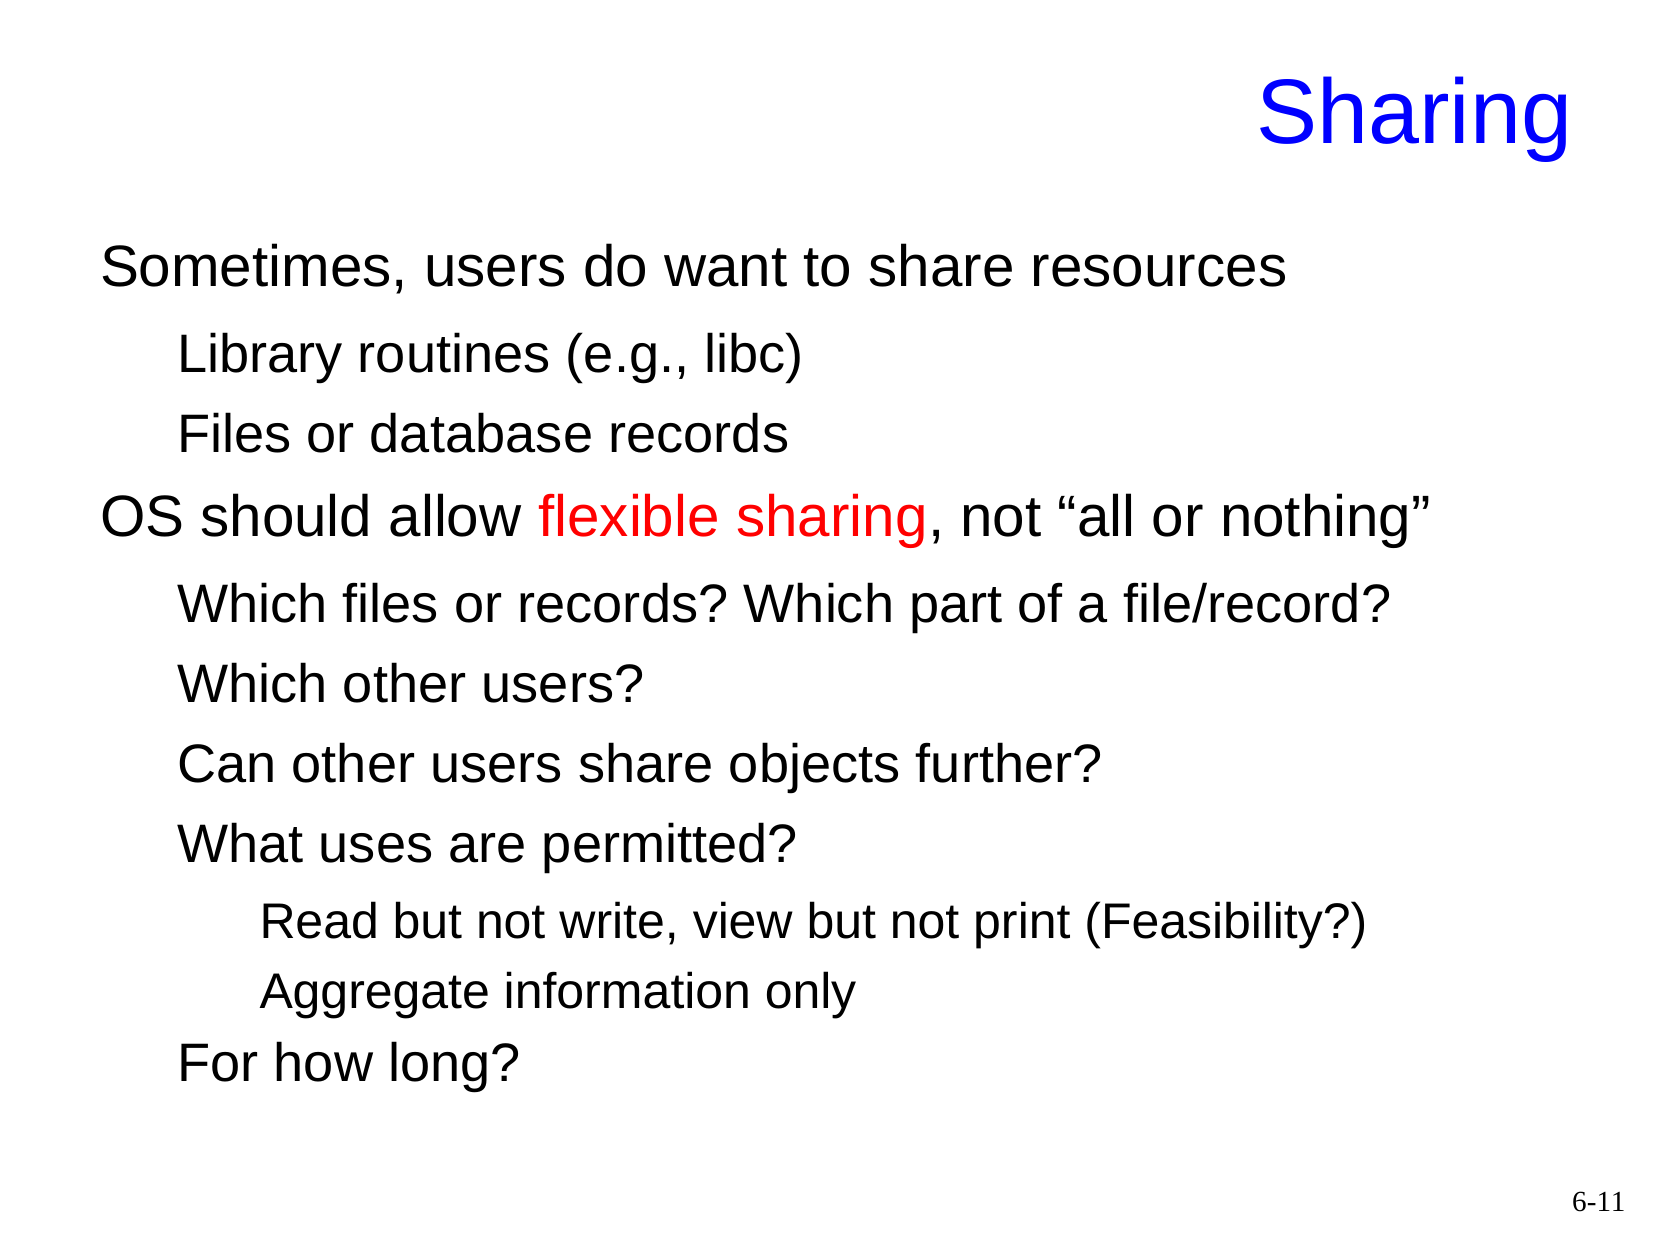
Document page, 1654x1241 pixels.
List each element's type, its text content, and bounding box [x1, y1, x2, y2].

title Sharing [84, 18, 1573, 211]
list Sometimes, users do want to share resources Library routines (e.g., libc) Files or database records OS should allow flexible sharing, not “all or nothing” Which files or records? Which part of a file/record? Which other users? Can other users share objects further? What uses are permitted? Read but not write, view but not print (Feasibility?) Aggregate information only For how long? [82, 237, 1571, 1200]
